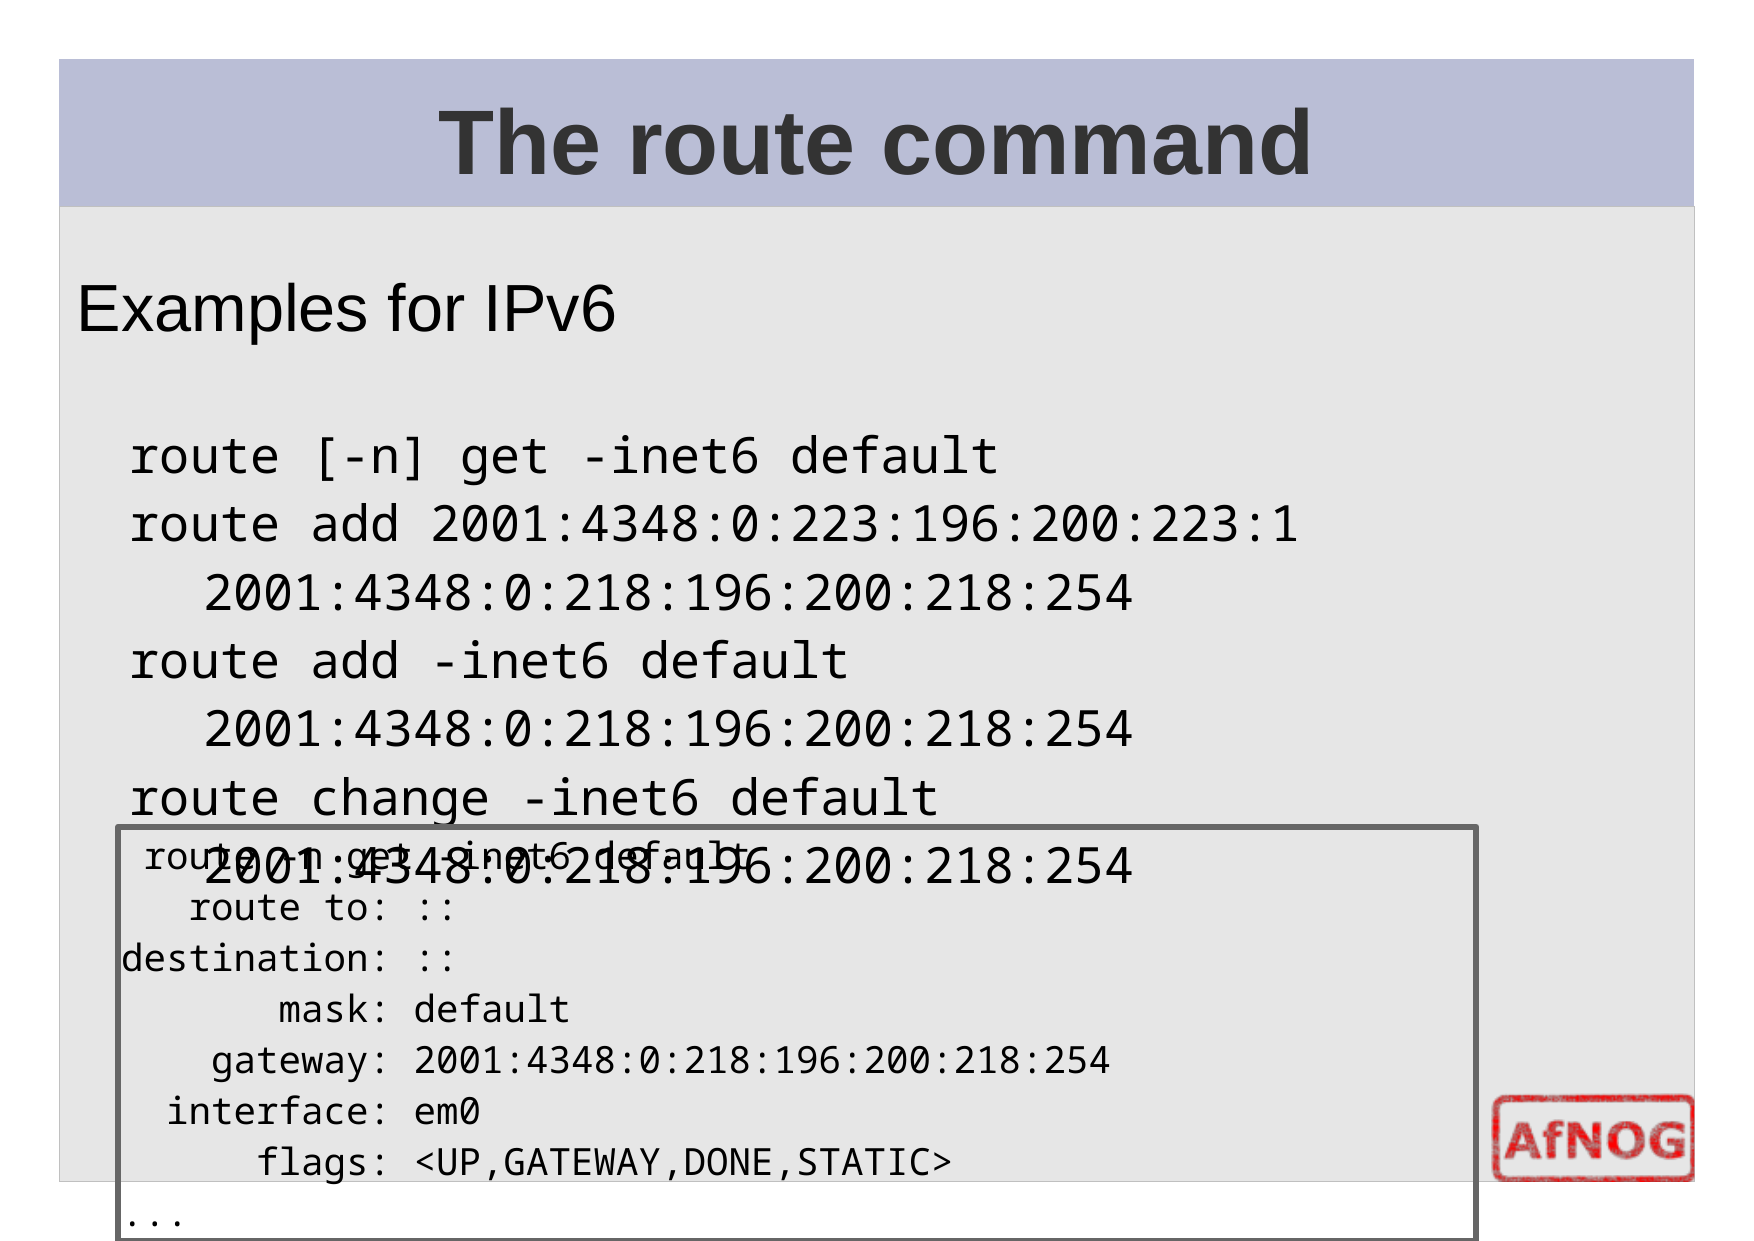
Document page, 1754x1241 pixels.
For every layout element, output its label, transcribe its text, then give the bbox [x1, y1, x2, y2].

picture [1490, 1092, 1695, 1182]
text_box route -n get -inet6 default route to: :: destination: :: mask: default gateway: 2001:4348:0:218:196:200:218:254 interface: em0 flags: <UP,GATEWAY,DONE,STATIC> ... [118, 826, 1477, 1152]
list Examples for IPv6 route [-n] get -inet6 default route add 2001:4348:0:223:196:200:223:1 2001:4348:0:218:196:200:218:254 route add -inet6 default 2001:4348:0:218:196:200:218:254 route change -inet6 default 2001:4348:0:218:196:200:218:254 [59, 270, 1654, 774]
title The route command [59, 48, 1695, 237]
